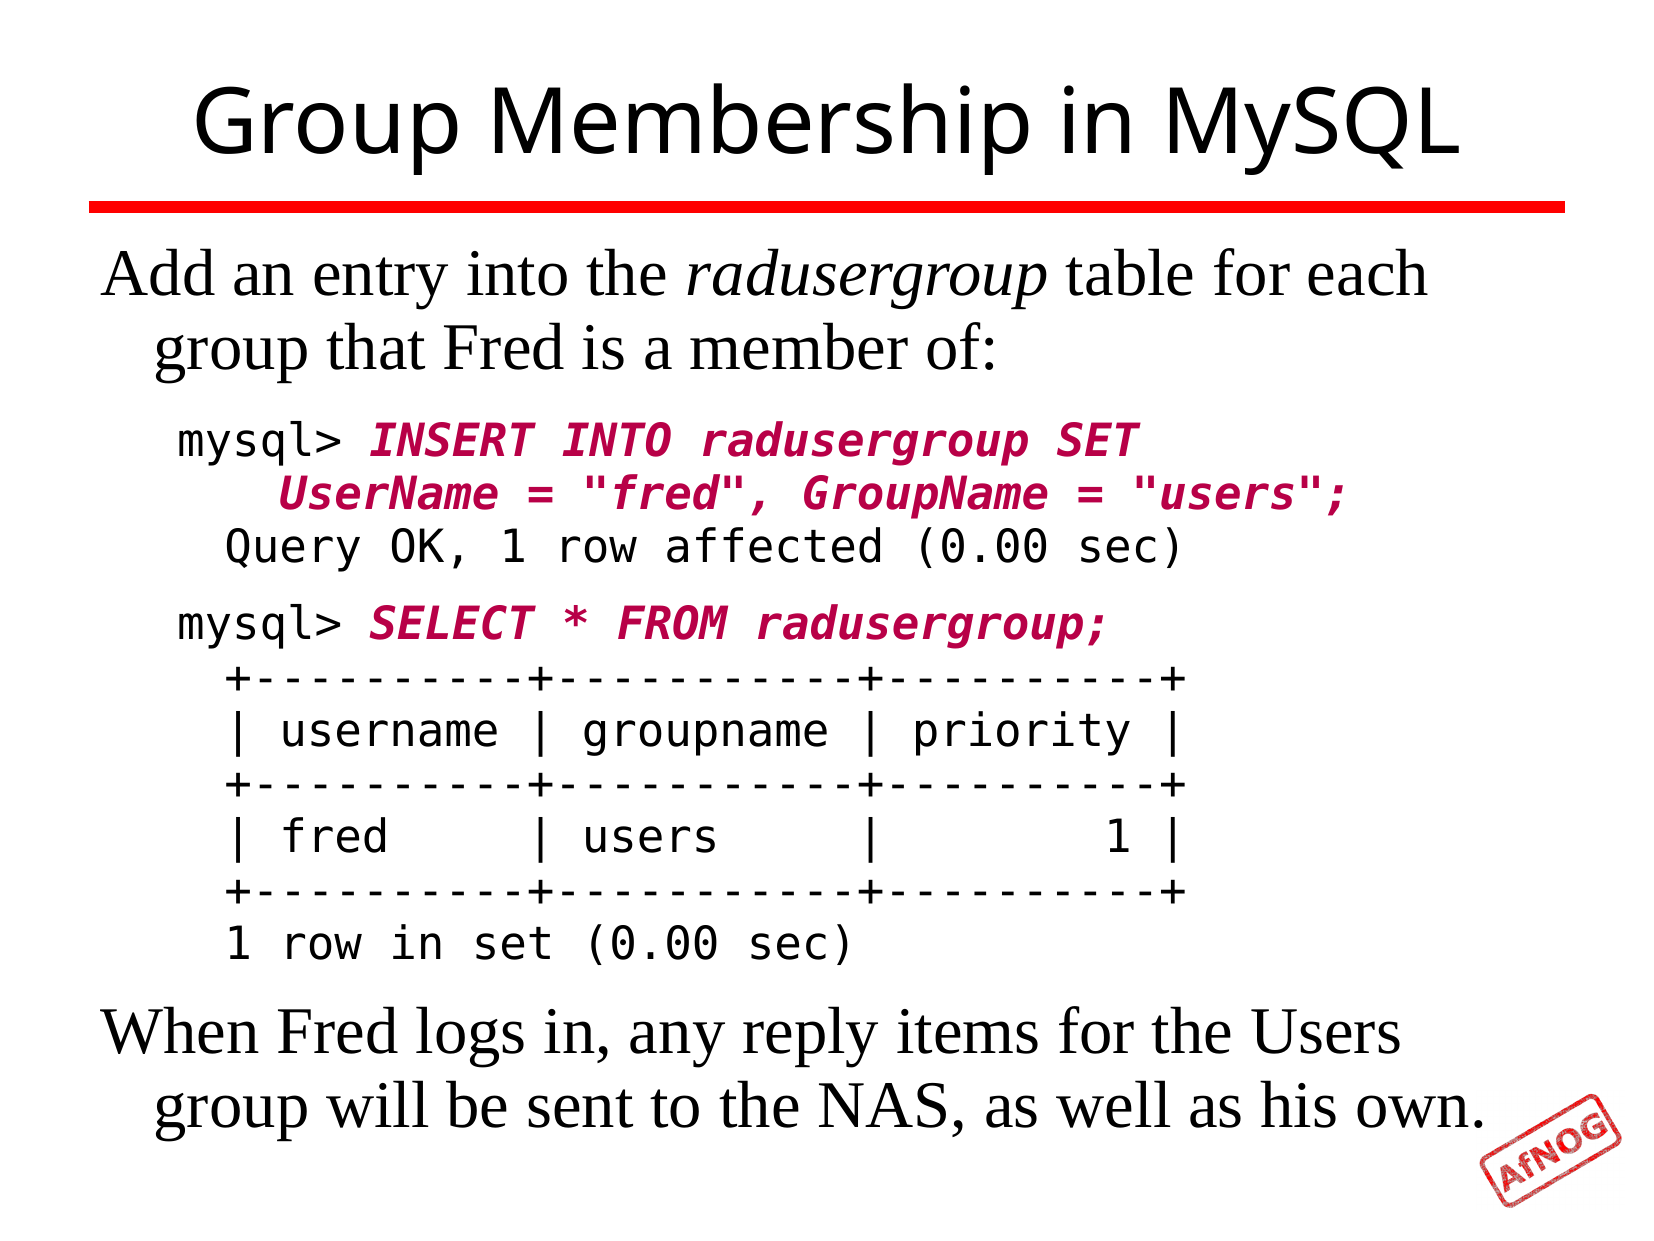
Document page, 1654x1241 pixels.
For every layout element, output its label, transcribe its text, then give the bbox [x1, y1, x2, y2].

picture [1476, 1090, 1625, 1211]
title Group Membership in MySQL [88, 29, 1565, 207]
list Add an entry into the radusergroup table for each group that Fred is a member of: mysql> INSERT INTO radusergroup SET UserName = "fred", GroupName = "users"; Query OK, 1 row affected (0.00 sec) mysql> SELECT * FROM radusergroup; +----------+-----------+----------+ | username | groupname | priority | +----------+-----------+----------+ | fred | users | 1 | +----------+-----------+----------+ 1 row in set (0.00 sec) When Fred logs in, any reply items for the Users group will be sent to the NAS, as well as his own. [82, 236, 1571, 1142]
